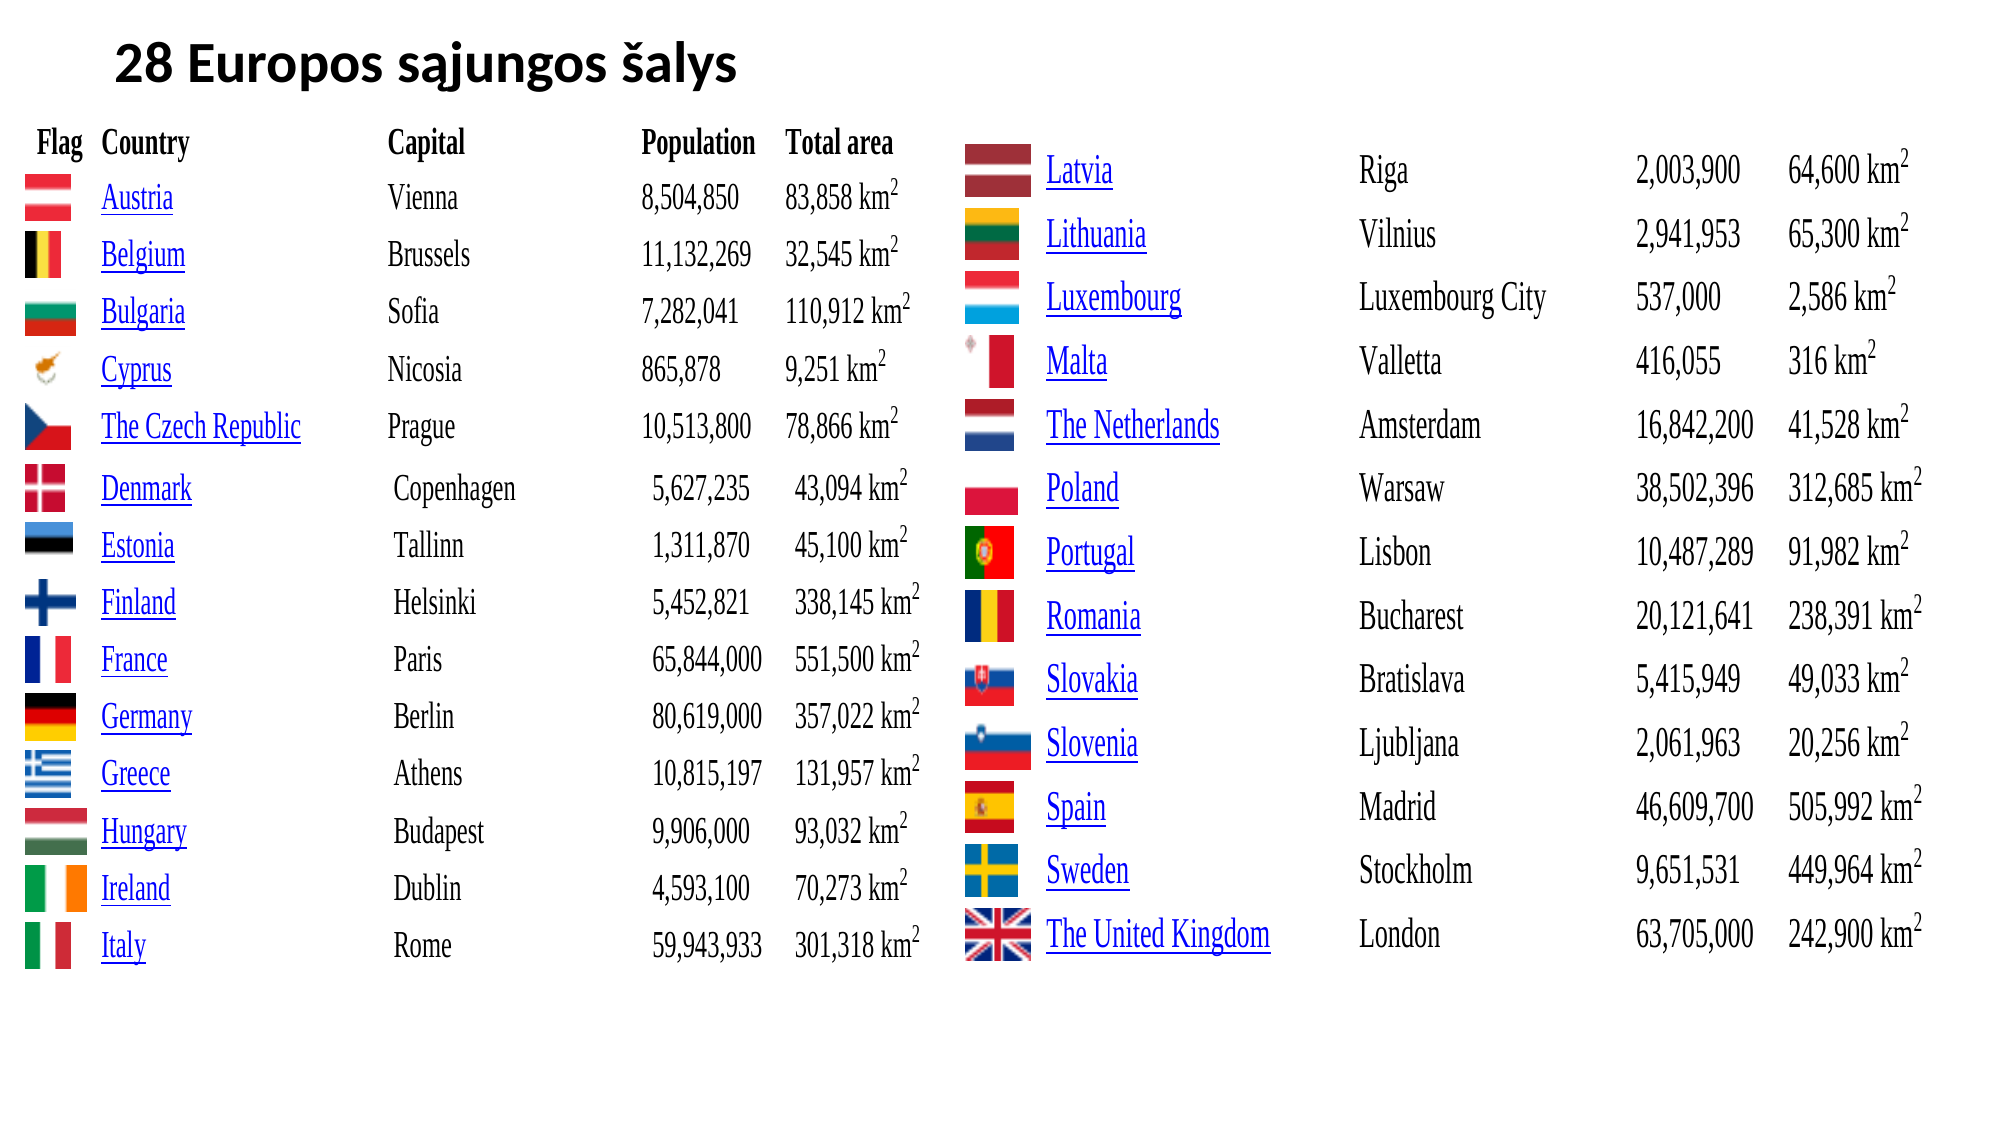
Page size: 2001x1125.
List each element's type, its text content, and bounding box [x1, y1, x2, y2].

picture [959, 135, 1947, 1048]
picture [20, 112, 943, 1048]
title 28 Europos sąjungos šalys [99, 15, 1777, 113]
